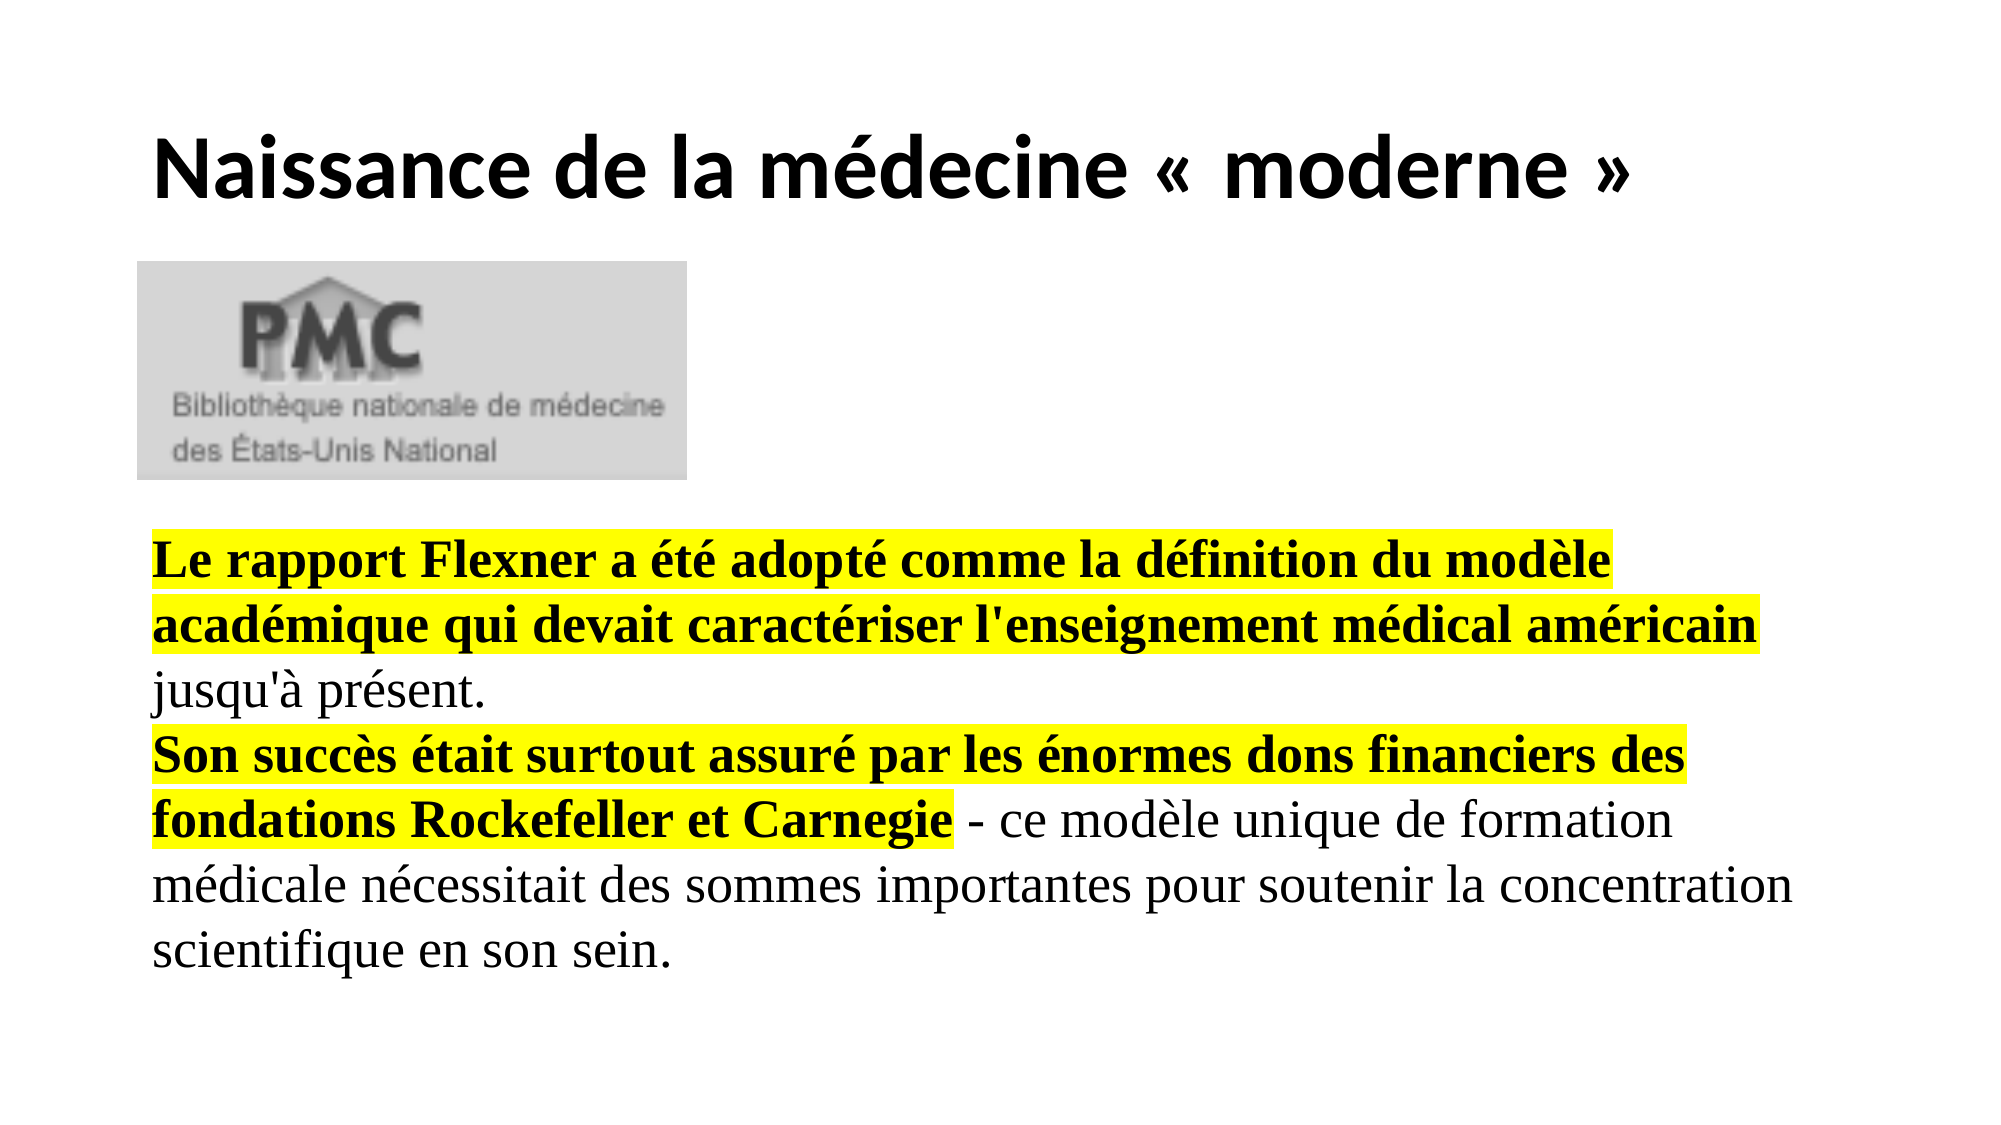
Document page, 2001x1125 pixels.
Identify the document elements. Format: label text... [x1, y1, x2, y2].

picture [137, 278, 687, 480]
text_box Le rapport Flexner a été adopté comme la définition du modèle académique qui devait caractériser l'enseignement médical américain jusqu'à présent. Son succès était surtout assuré par les énormes dons financiers des fondations Rockefeller et Carnegie - ce modèle unique de formation médicale nécessitait des sommes importantes pour soutenir la concentration scientifique en son sein. [137, 516, 1833, 991]
title Naissance de la médecine « moderne » [137, 59, 1863, 278]
